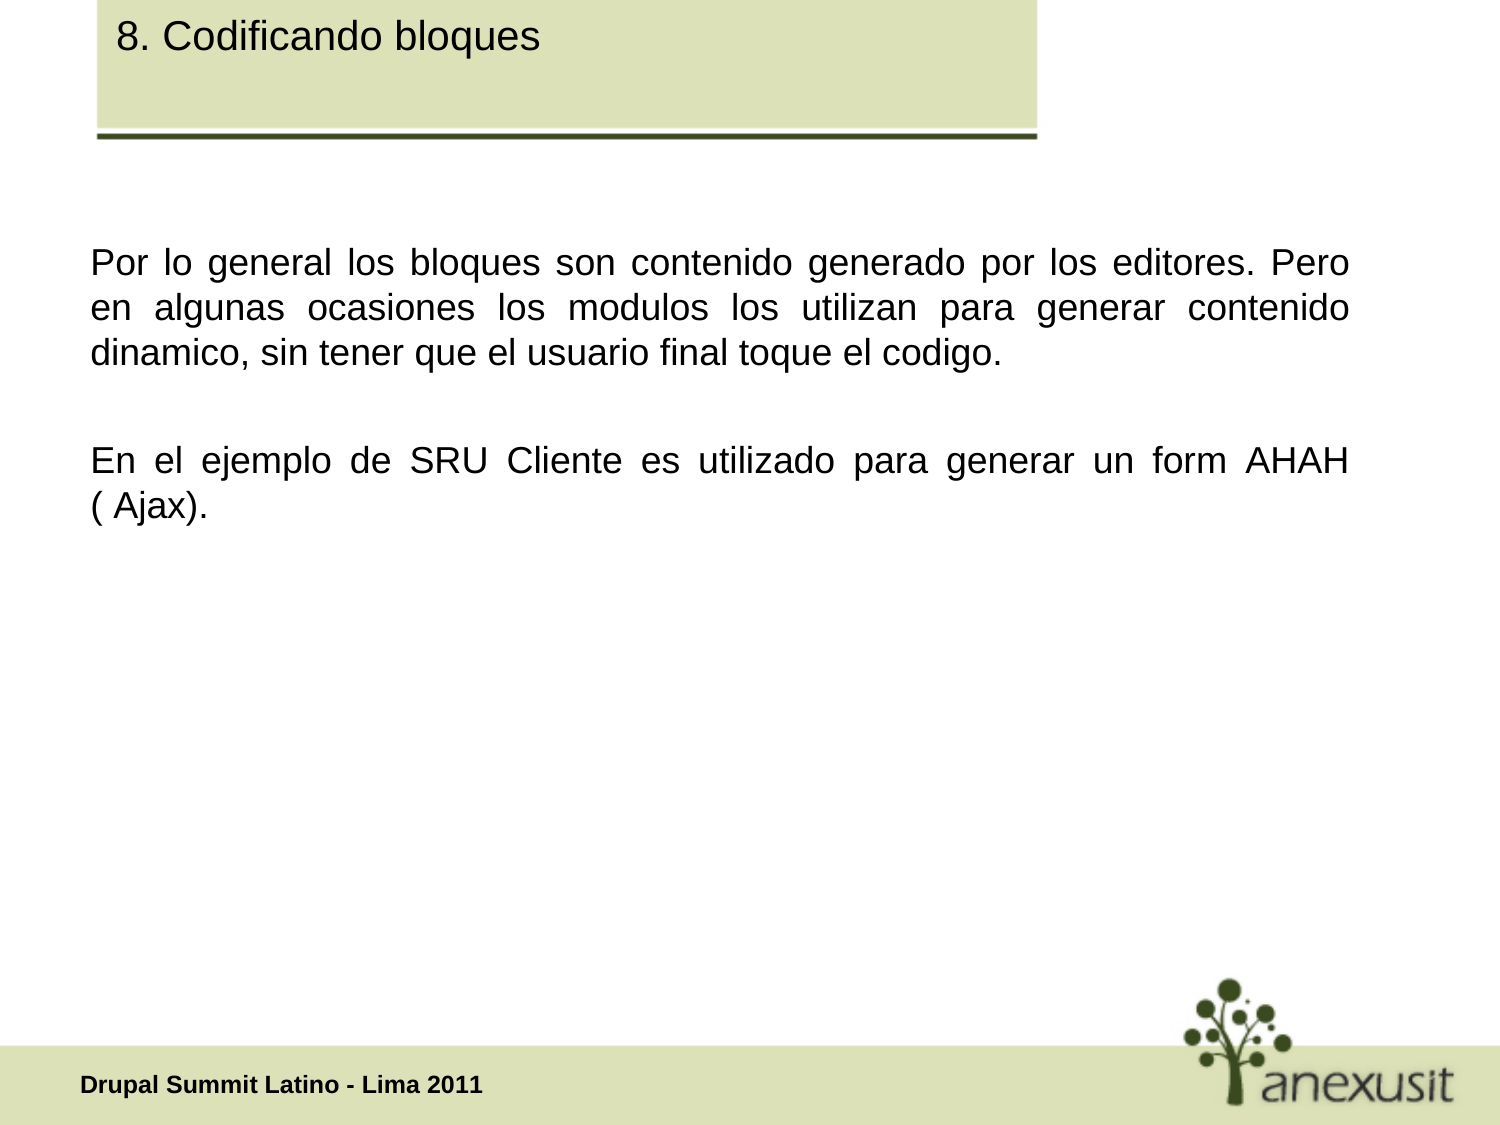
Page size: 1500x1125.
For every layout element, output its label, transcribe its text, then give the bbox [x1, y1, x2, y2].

picture [0, 0, 1500, 1125]
text_box Drupal Summit Latino - Lima 2011 [65, 1060, 1066, 1106]
text_box Por lo general los bloques son contenido generado por los editores. Pero en algunas ocasiones los modulos los utilizan para generar contenido dinamico, sin tener que el usuario final toque el codigo. En el ejemplo de SRU Cliente es utilizado para generar un form AHAH ( Ajax). [75, 229, 1365, 906]
text_box 8. Codificando bloques [101, 0, 828, 119]
